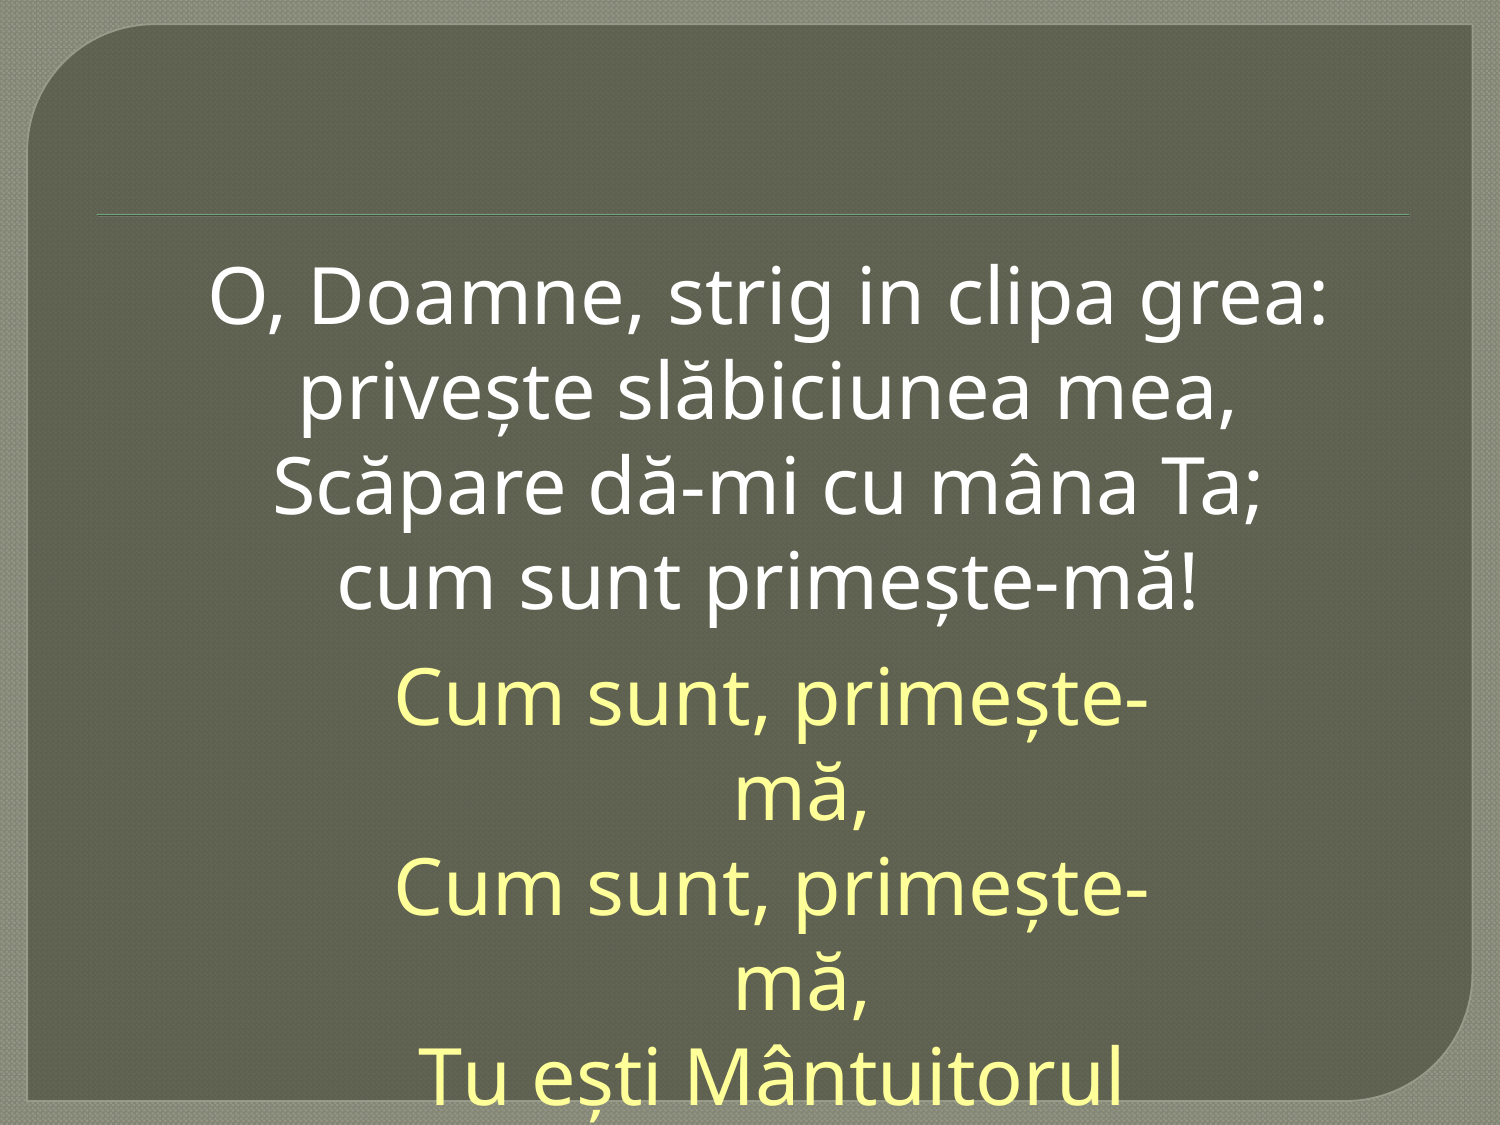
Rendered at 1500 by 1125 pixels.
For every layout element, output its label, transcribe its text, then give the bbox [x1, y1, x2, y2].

text_box Cum sunt, primeşte-mă, Cum sunt, primeşte-mă, Tu eşti Mântuitorul meu, Cum sunt, primeşte-mă, [272, 638, 1219, 1034]
picture [0, 0, 1500, 1125]
list O, Doamne, strig in clipa grea: priveşte slăbiciunea mea, Scăpare dă-mi cu mâna Ta; cum sunt primeşte-mă! [67, 237, 1418, 641]
